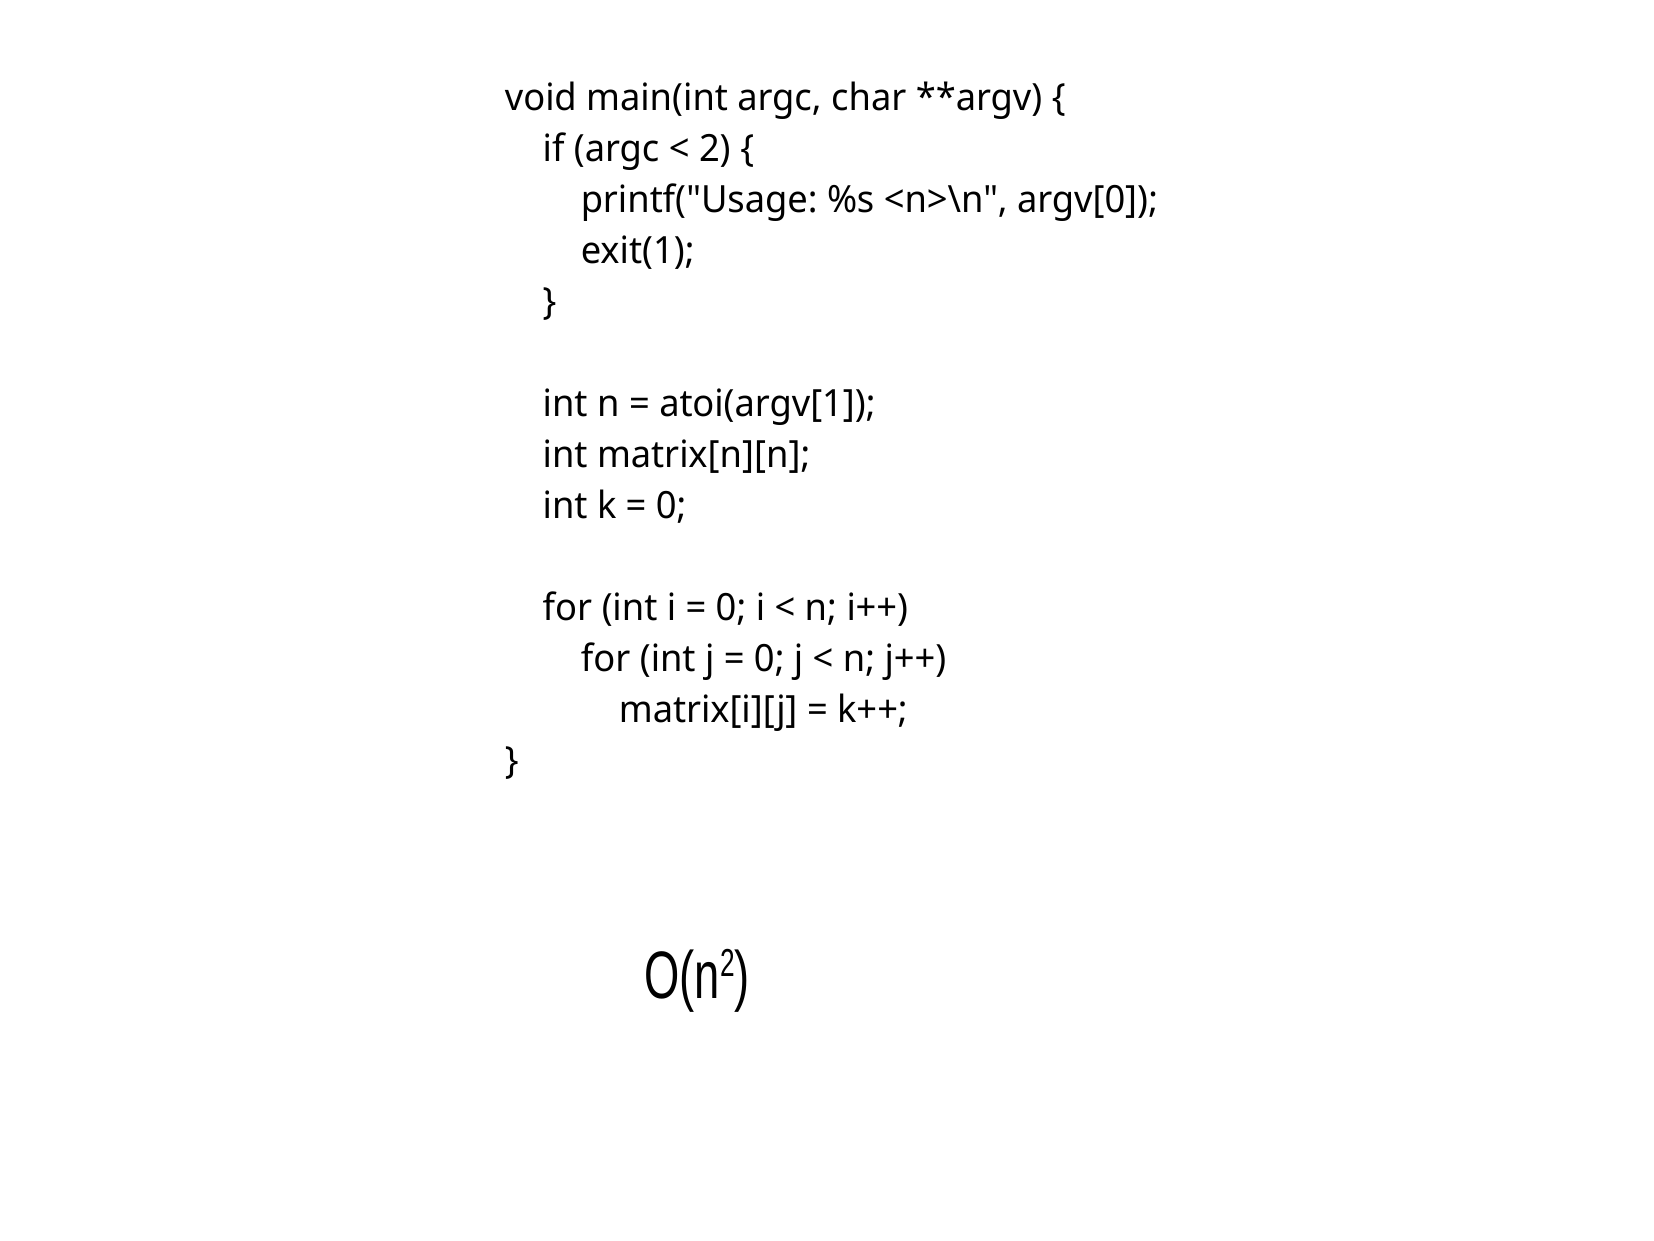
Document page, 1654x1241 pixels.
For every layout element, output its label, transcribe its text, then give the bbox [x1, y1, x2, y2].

text_box void main(int argc, char **argv) { if (argc < 2) { printf("Usage: %s <n>\n", argv[0]); exit(1); } int n = atoi(argv[1]); int matrix[n][n]; int k = 0; for (int i = 0; i < n; i++) for (int j = 0; j < n; j++) matrix[i][j] = k++; } [490, 63, 1172, 792]
text_box O(n2) [630, 930, 766, 1021]
